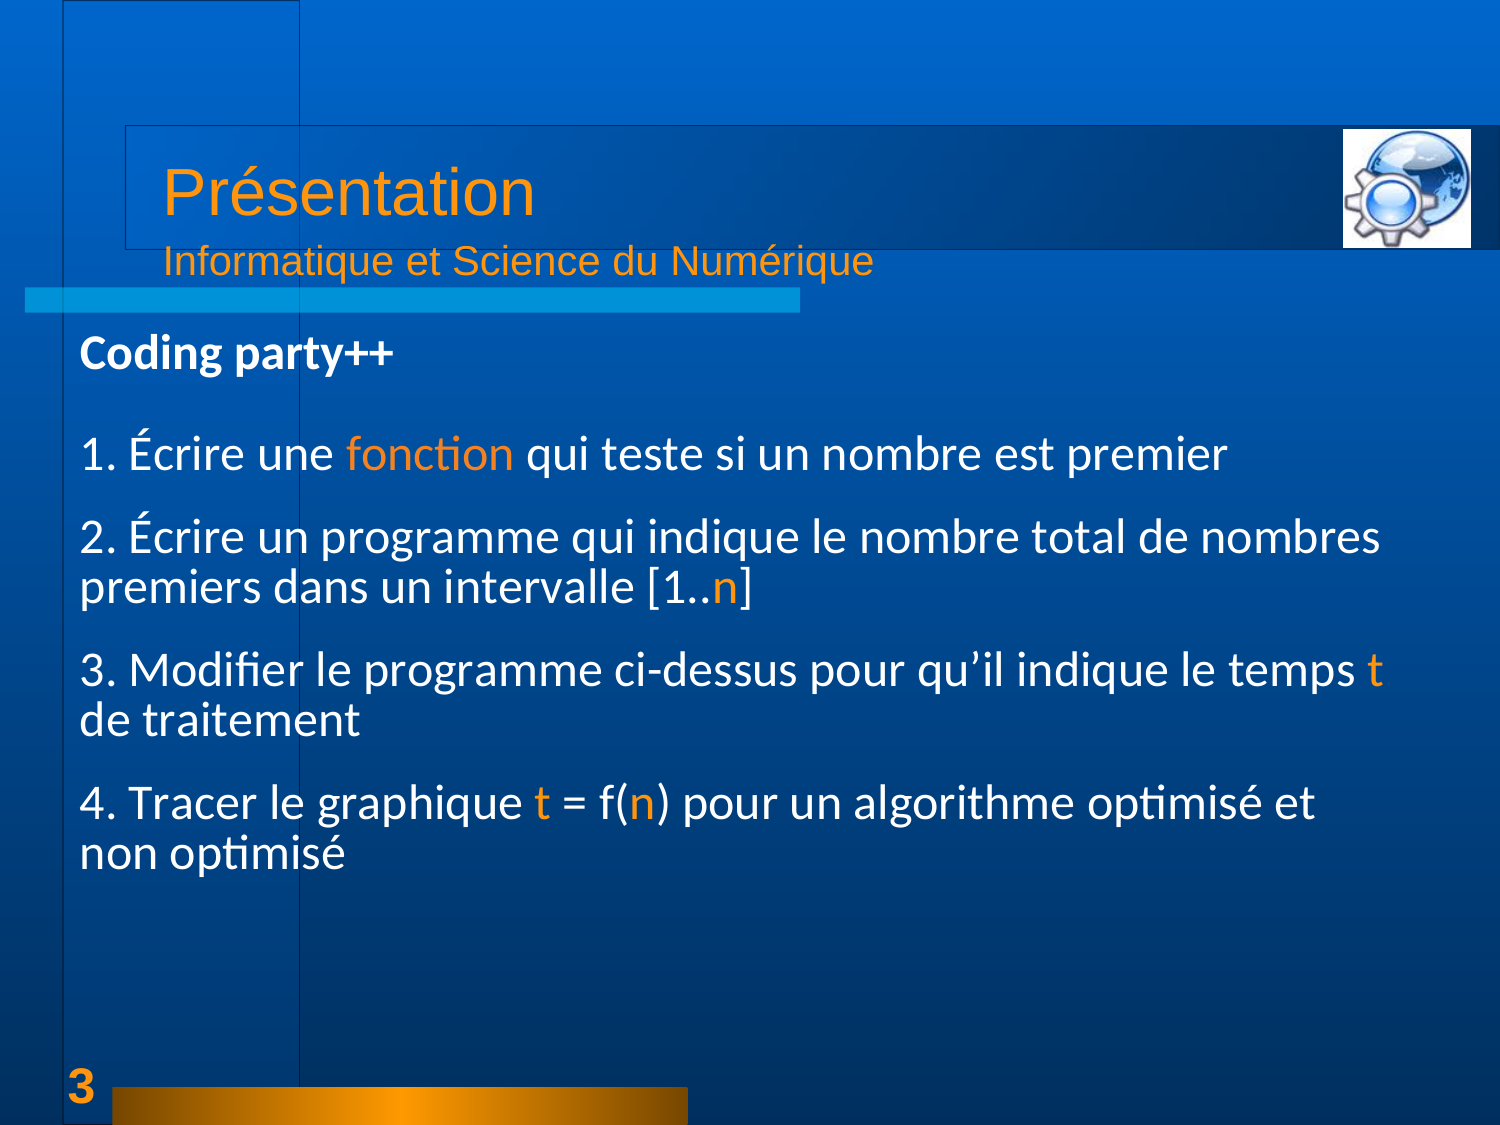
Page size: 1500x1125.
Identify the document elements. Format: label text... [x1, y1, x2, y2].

text_box Coding party++ Écrire une fonction qui teste si un nombre est premier Écrire un programme qui indique le nombre total de nombres premiers dans un intervalle [1..n] Modifier le programme ci-dessus pour qu’il indique le temps t de traitement Tracer le graphique t = f(n) pour un algorithme optimisé et non optimisé [64, 325, 1418, 1012]
picture [1343, 129, 1471, 248]
